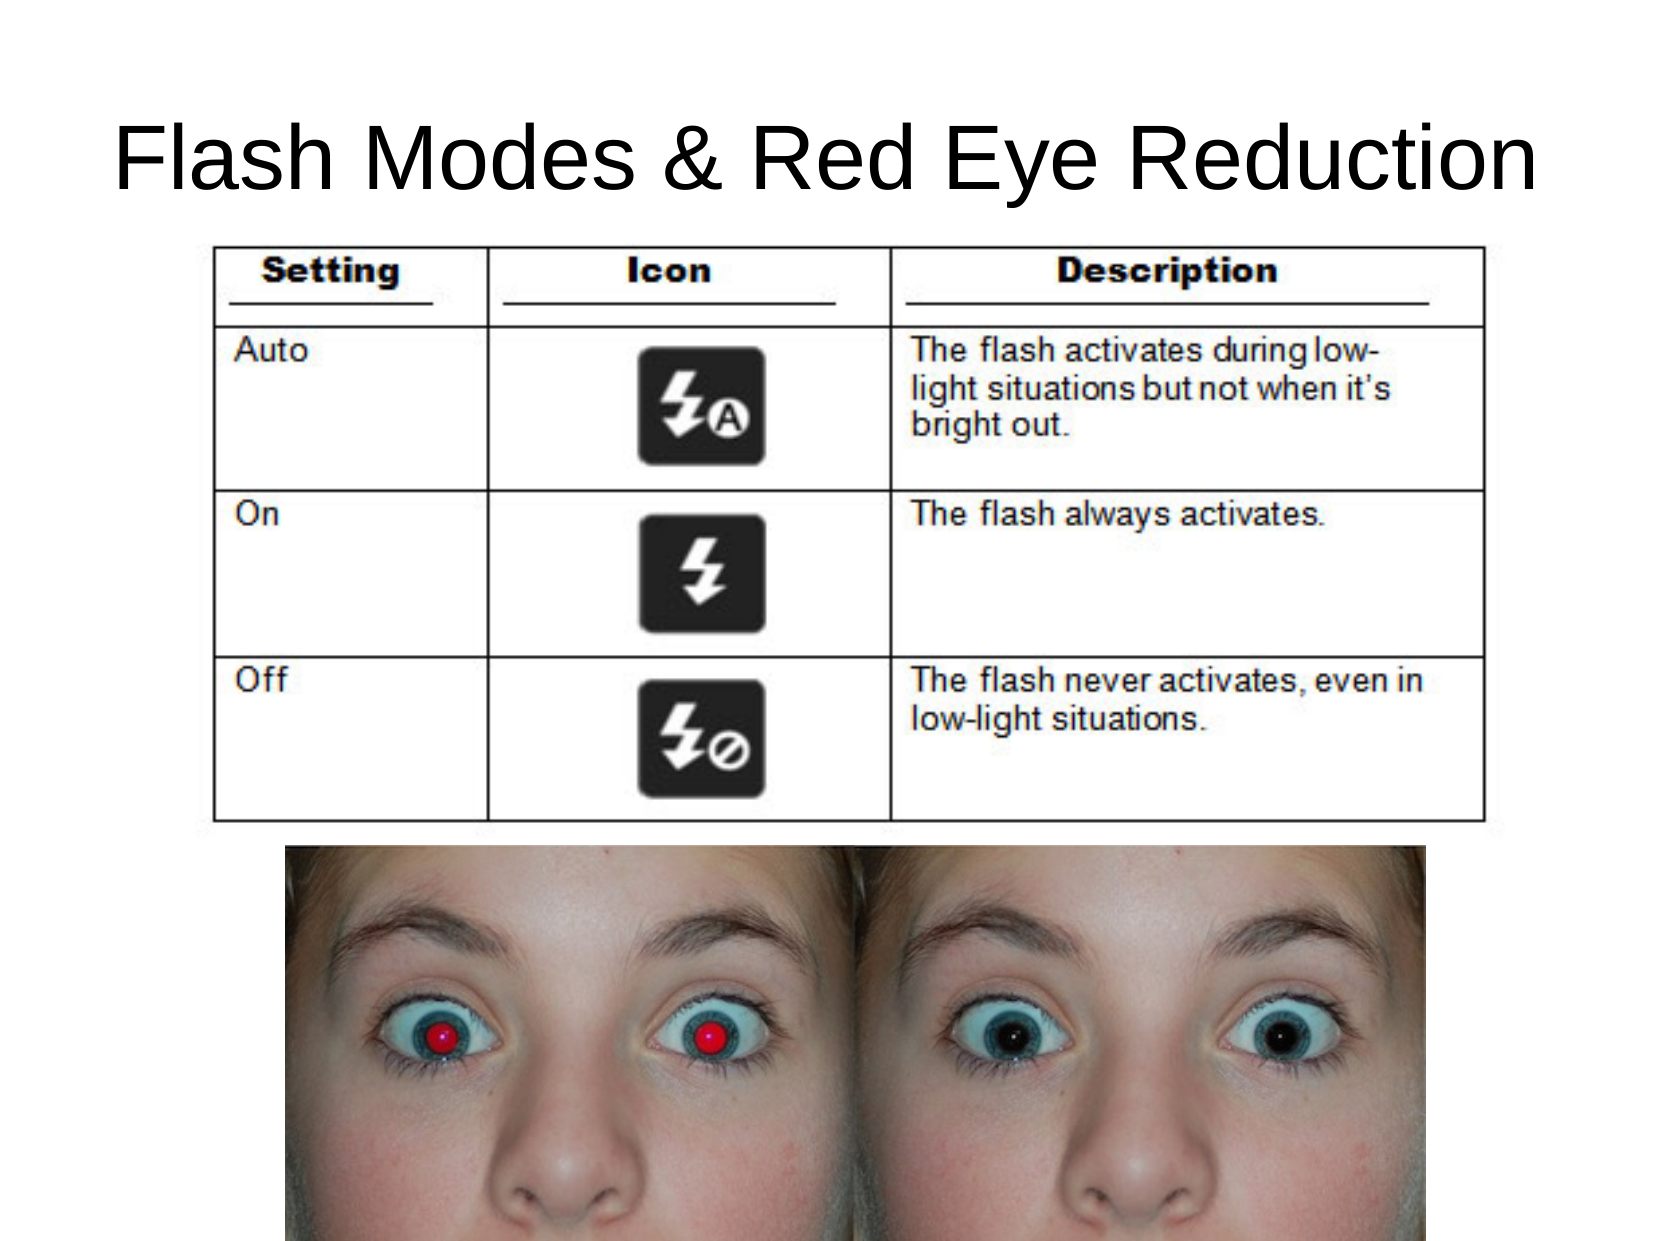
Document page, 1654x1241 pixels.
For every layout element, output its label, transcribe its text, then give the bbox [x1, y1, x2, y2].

title Flash Modes & Red Eye Reduction [82, 49, 1571, 257]
picture [195, 225, 1508, 1241]
